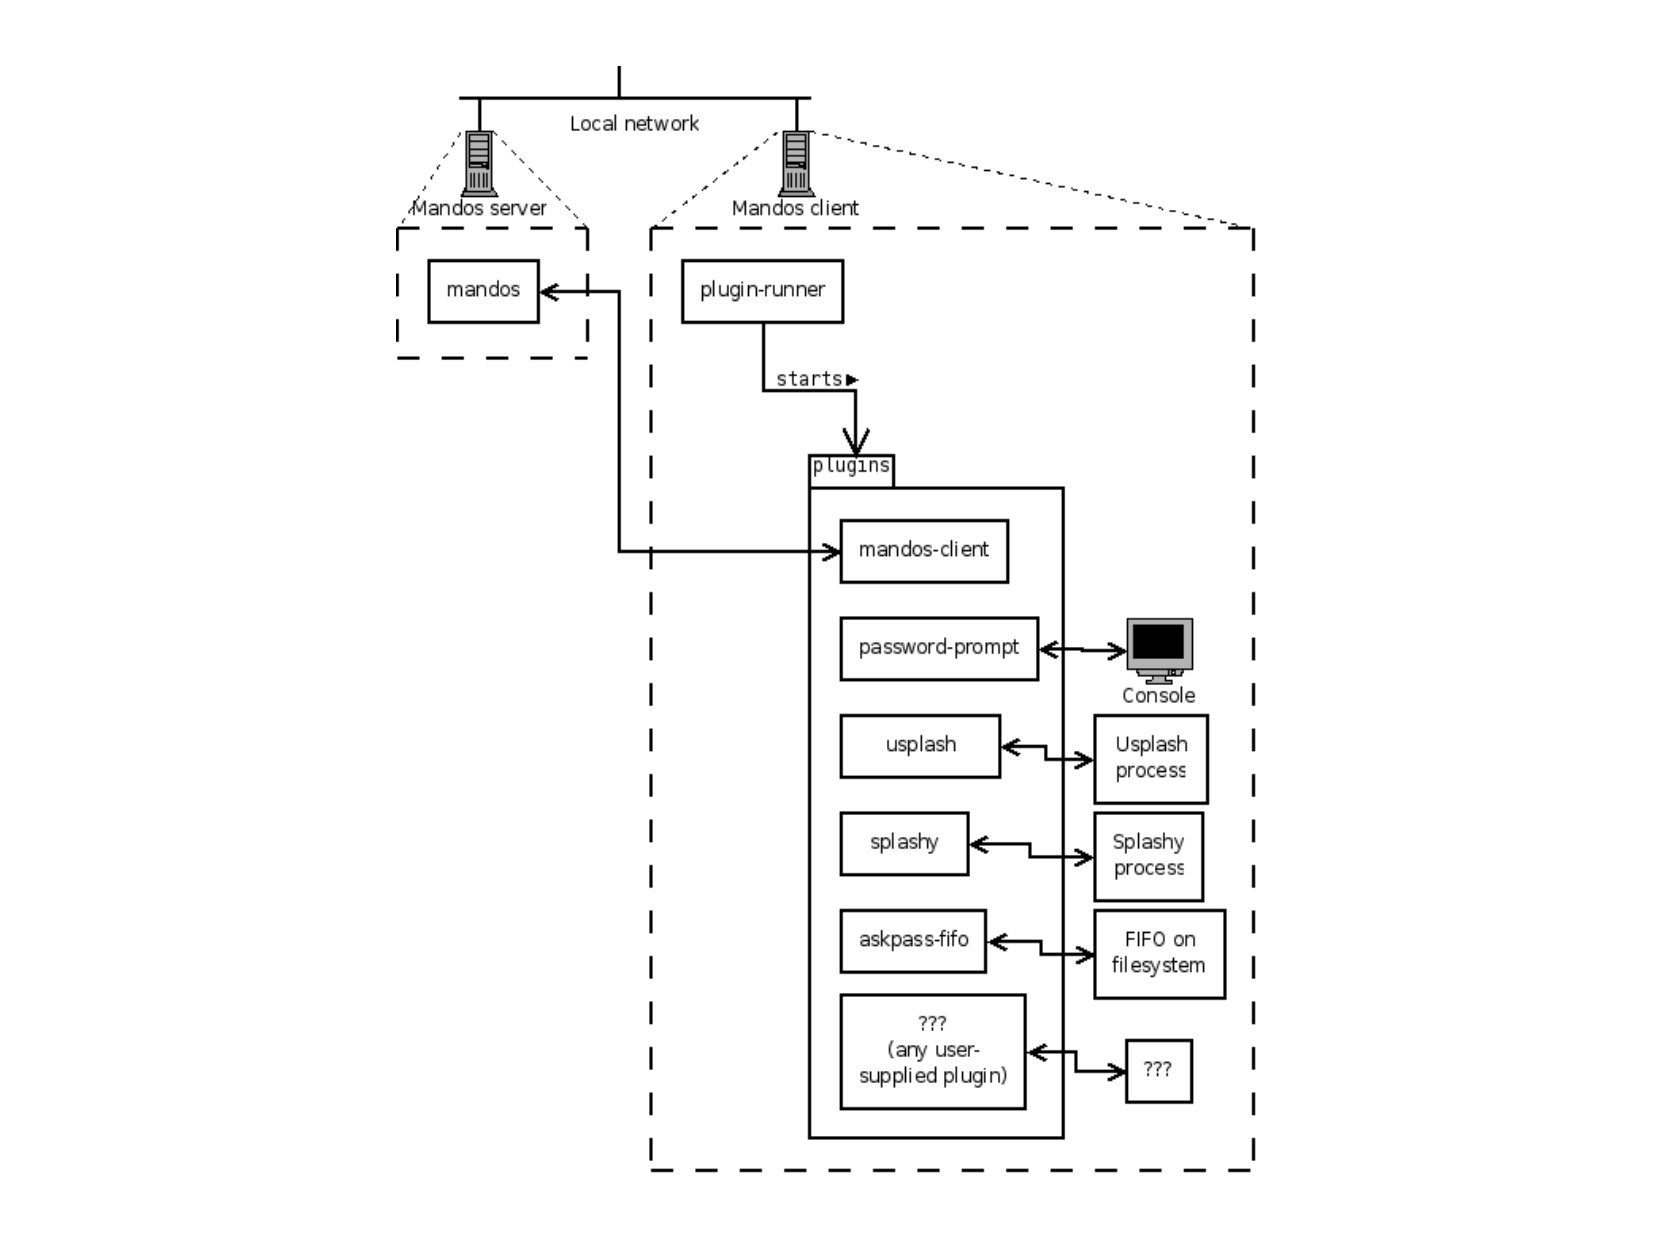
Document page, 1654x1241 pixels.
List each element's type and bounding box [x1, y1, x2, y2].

picture [396, 66, 1257, 1174]
